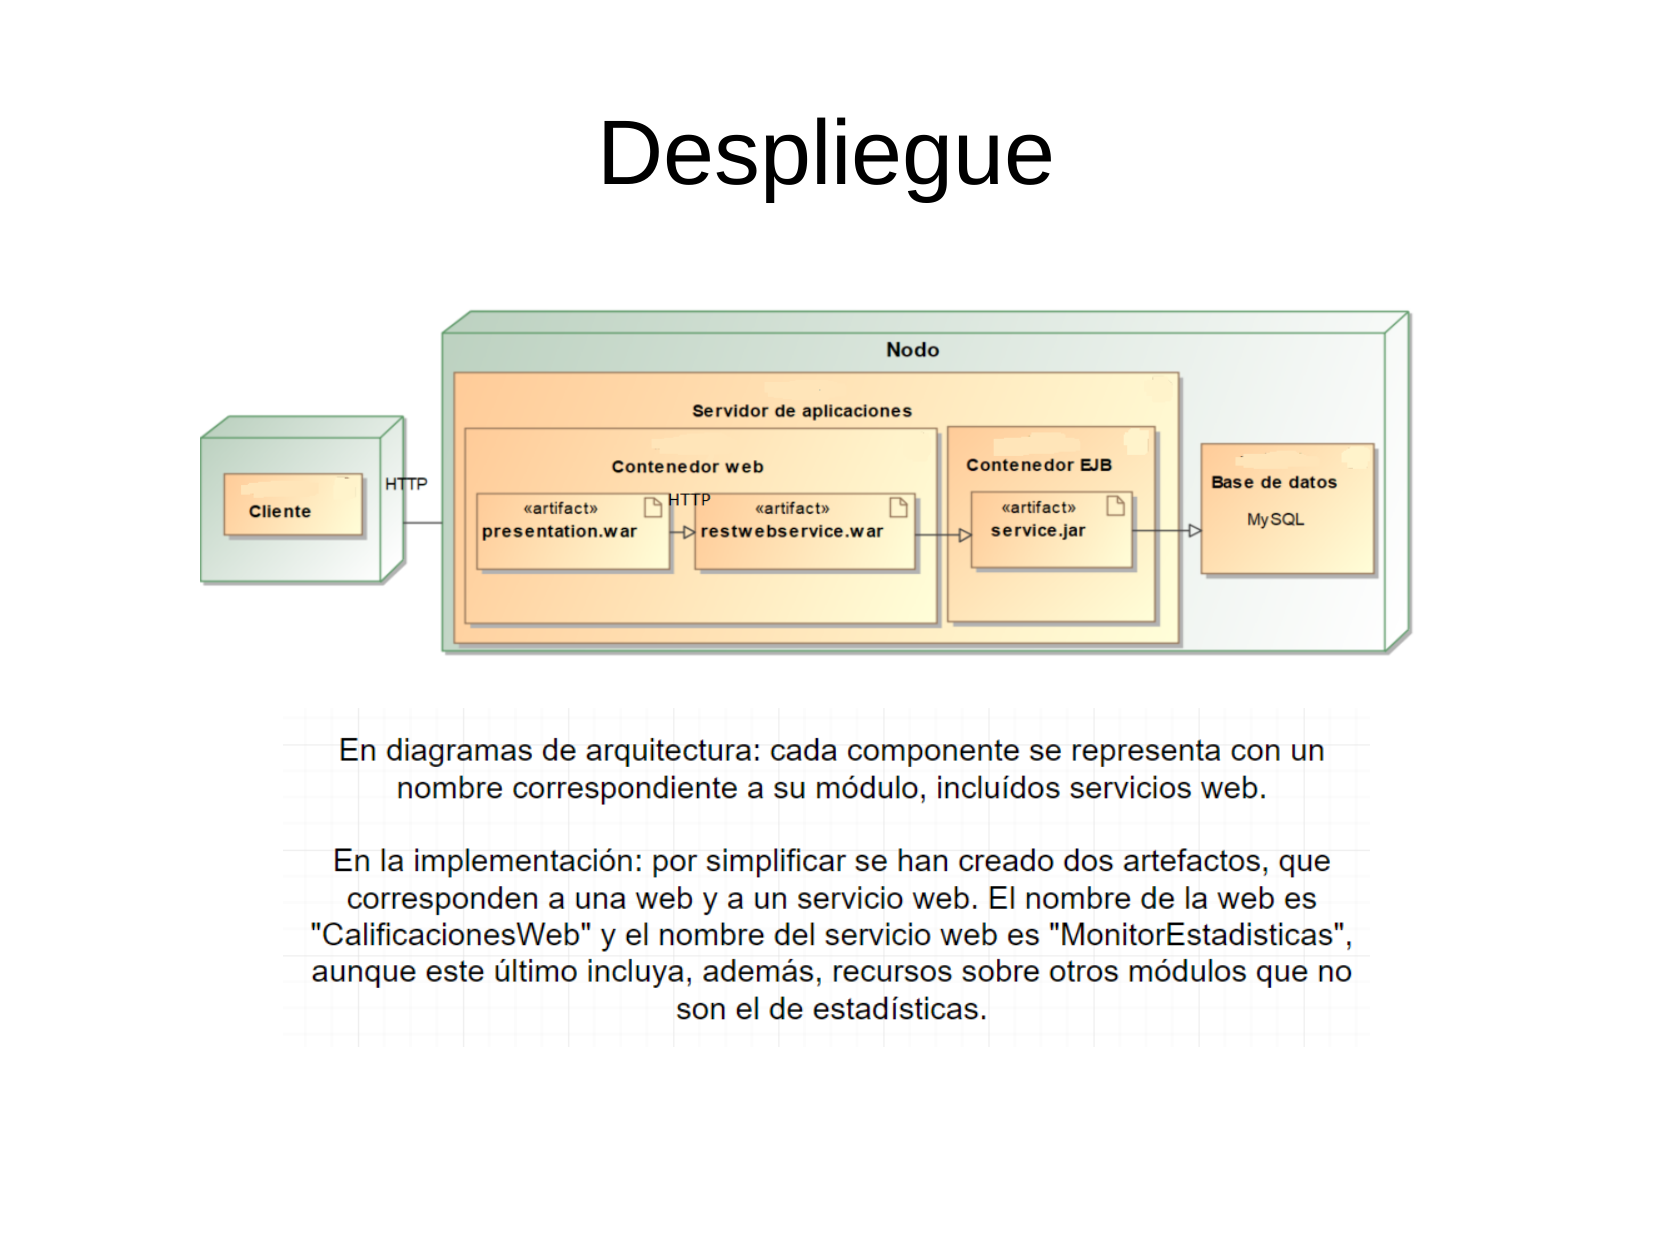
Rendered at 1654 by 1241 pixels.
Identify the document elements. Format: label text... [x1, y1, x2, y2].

picture [283, 708, 1370, 1047]
picture [200, 295, 1418, 674]
title Despliegue [82, 49, 1571, 257]
